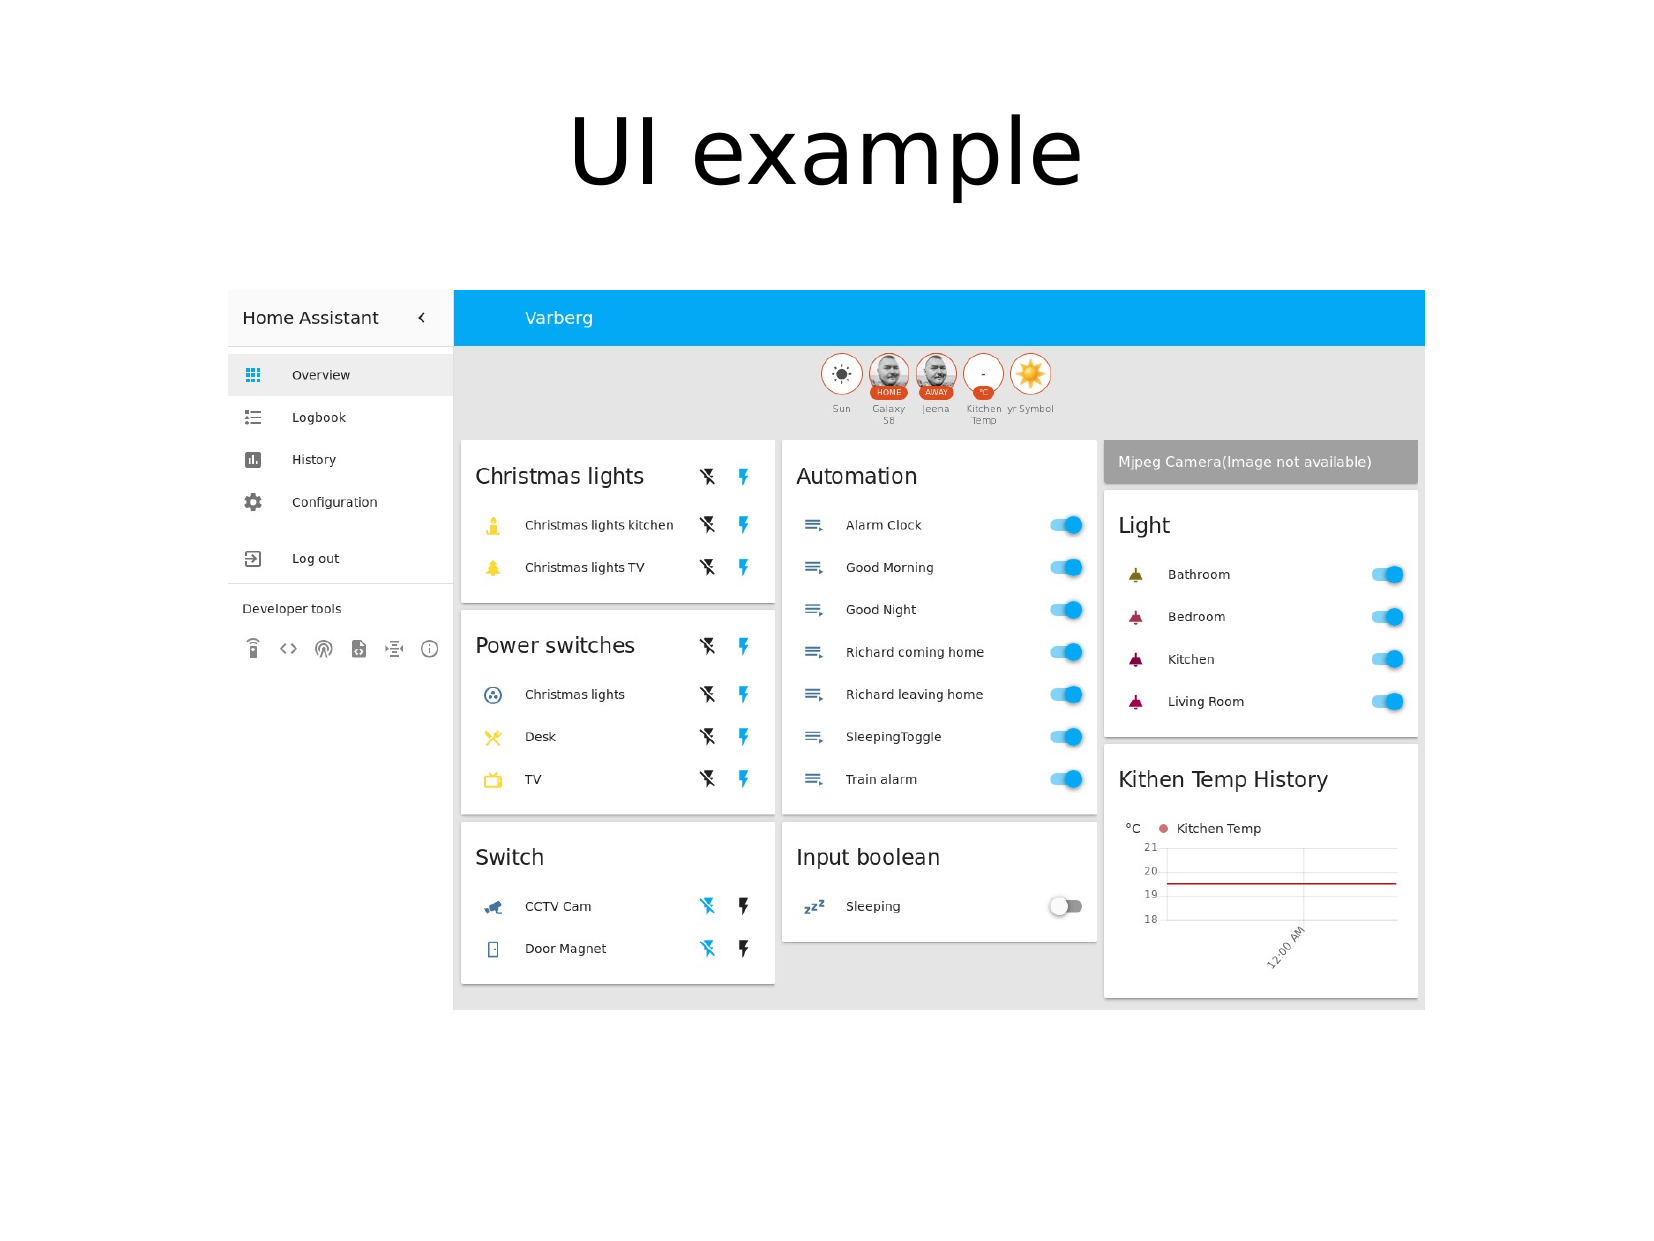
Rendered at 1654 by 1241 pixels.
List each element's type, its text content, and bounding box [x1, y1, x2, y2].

picture [528, 313, 545, 324]
picture [583, 314, 592, 327]
title UI example [82, 49, 1571, 257]
picture [228, 290, 1425, 1010]
picture [548, 312, 582, 324]
